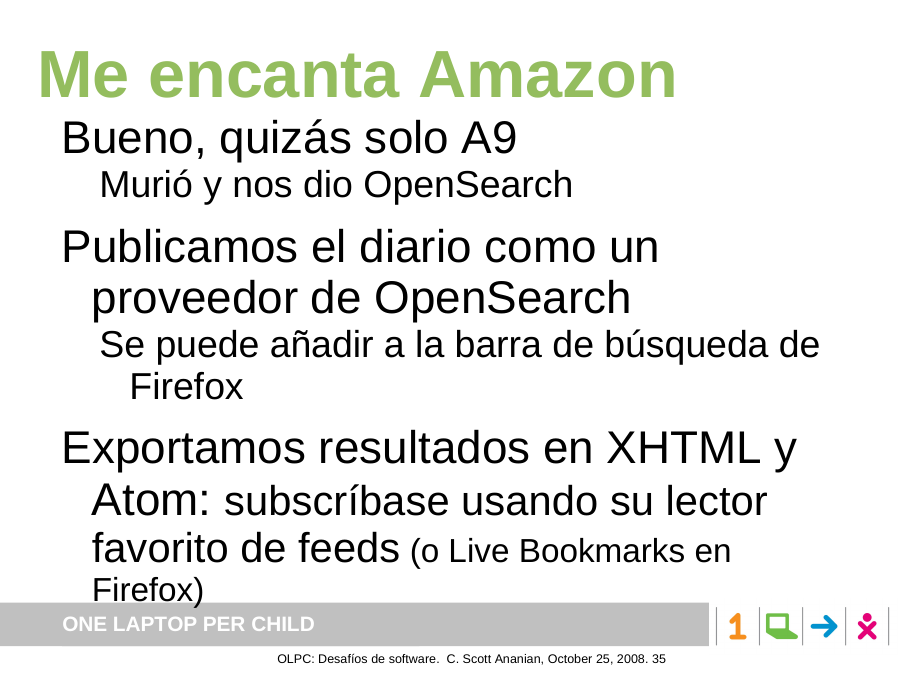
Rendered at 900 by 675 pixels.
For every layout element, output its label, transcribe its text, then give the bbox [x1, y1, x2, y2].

title Me encanta Amazon [37, 37, 856, 211]
list Bueno, quizás solo A9 Murió y nos dio OpenSearch Publicamos el diario como un proveedor de OpenSearch Se puede añadir a la barra de búsqueda de Firefox Exportamos resultados en XHTML y Atom: subscríbase usando su lector favorito de feeds (o Live Bookmarks en Firefox) [61, 112, 844, 675]
picture [844, 598, 898, 655]
